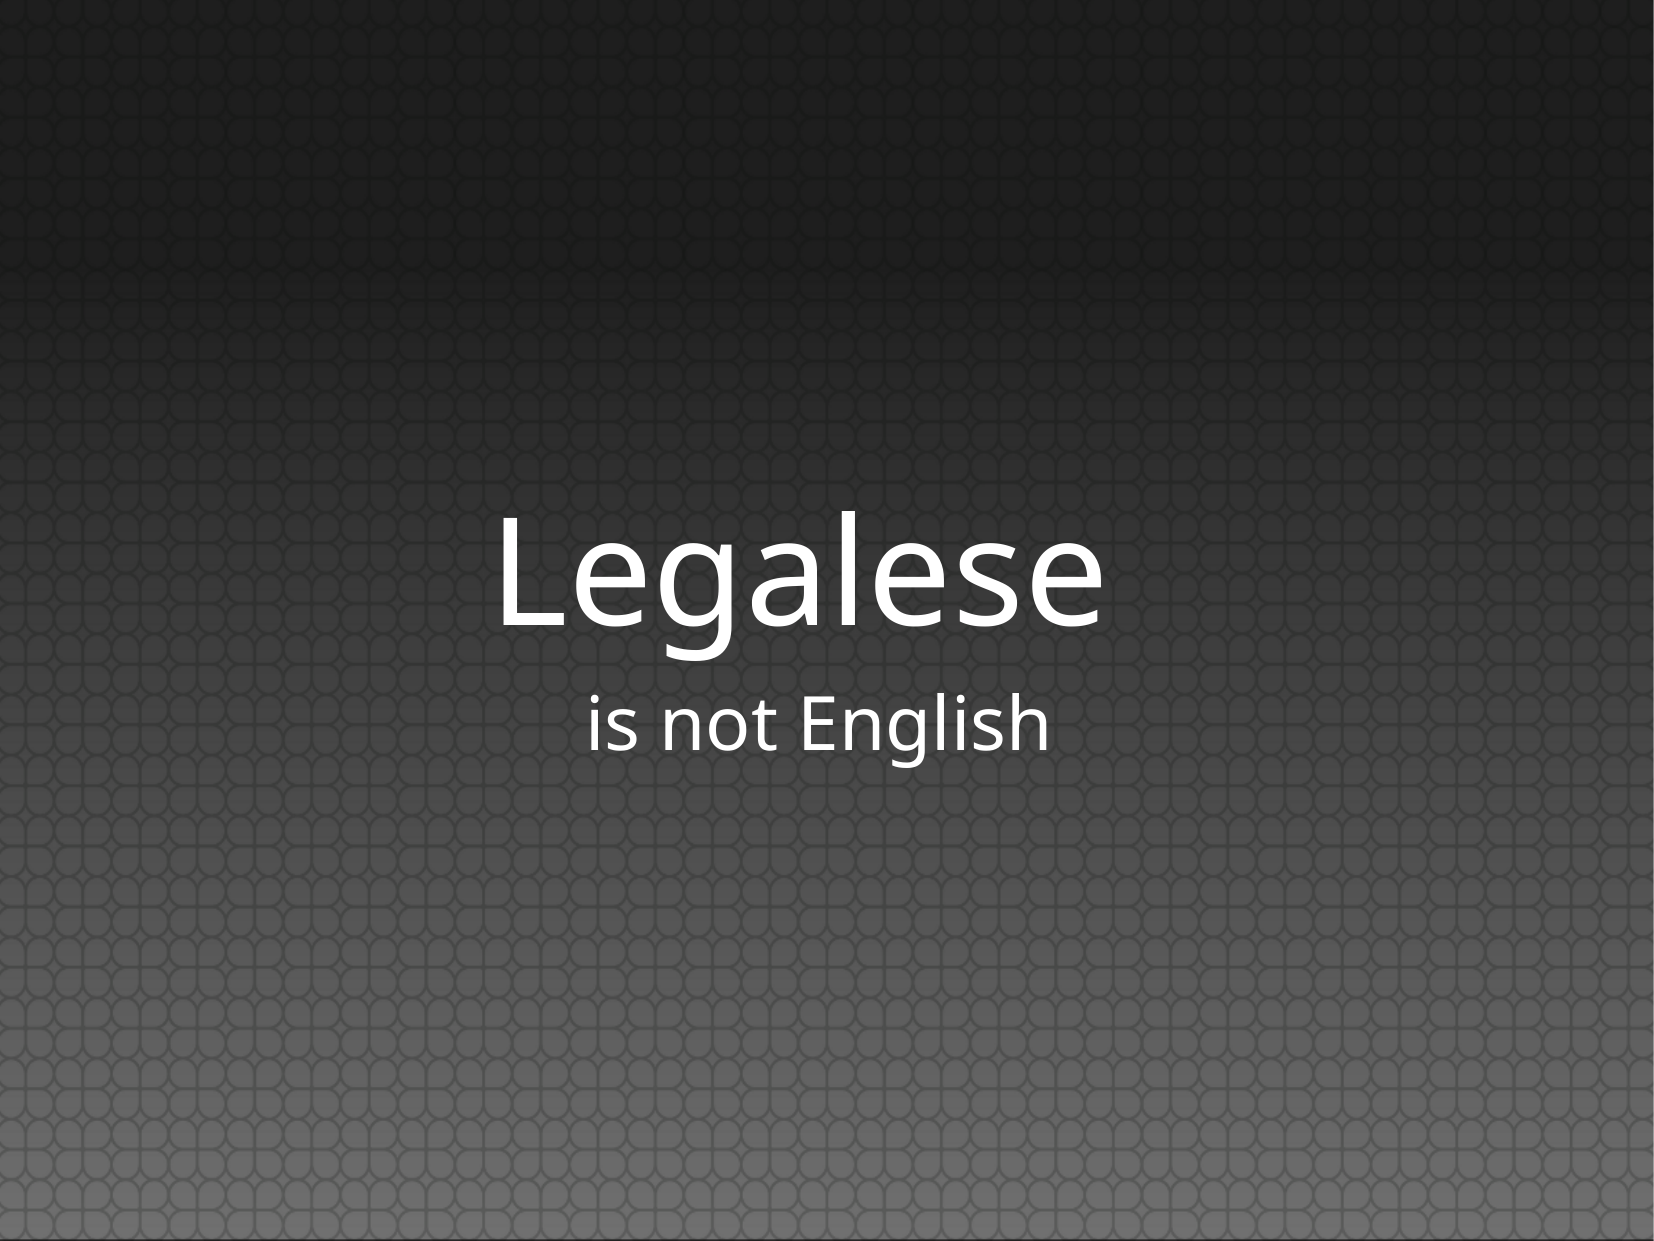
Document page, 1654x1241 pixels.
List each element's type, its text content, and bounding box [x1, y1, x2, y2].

title Legalese is not English [75, 487, 1564, 750]
picture [0, 0, 1654, 1241]
